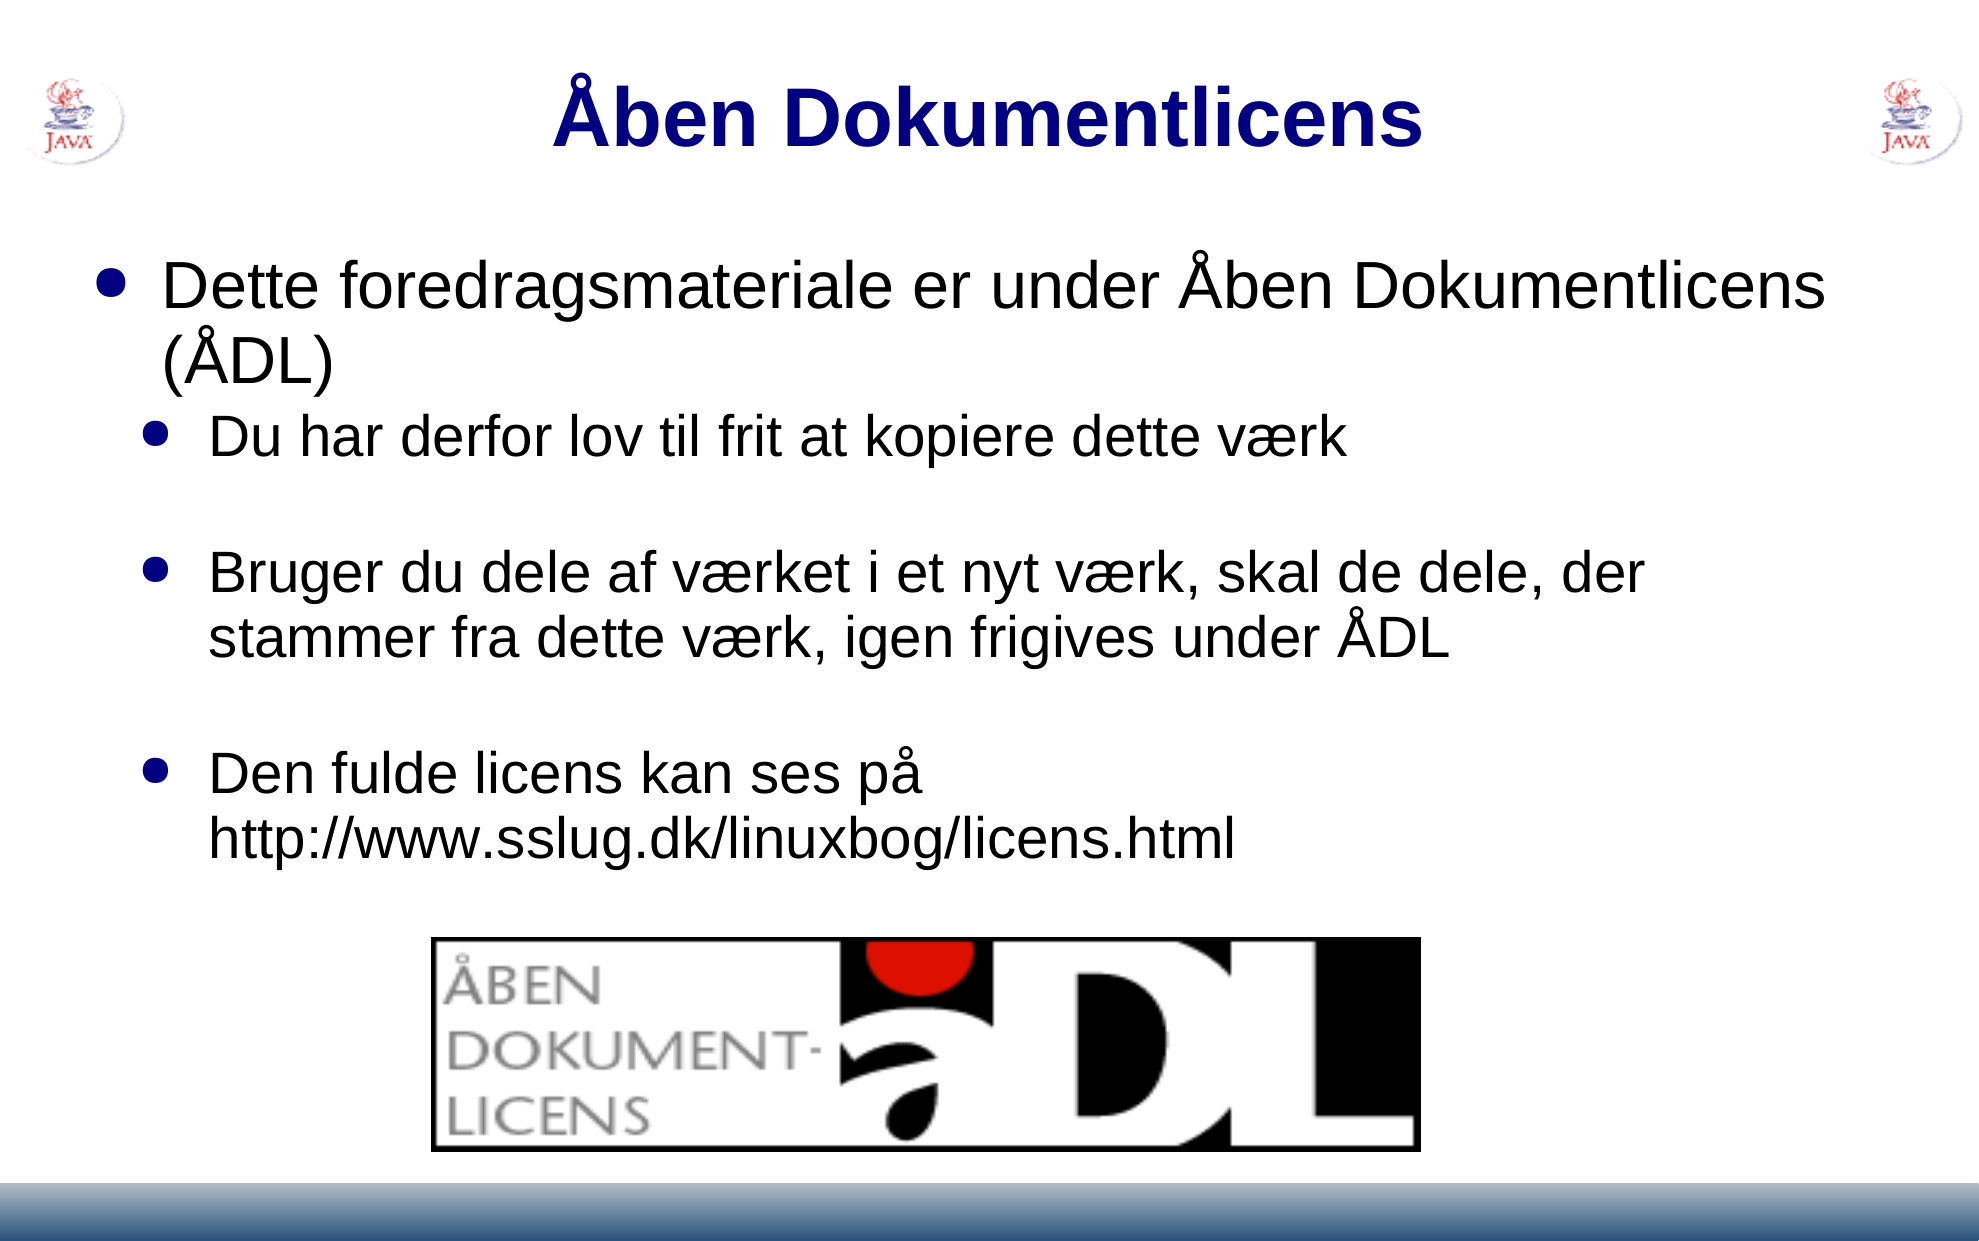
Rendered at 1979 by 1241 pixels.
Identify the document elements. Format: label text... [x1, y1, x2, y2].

picture [431, 937, 1421, 1152]
title Åben Dokumentlicens [142, 14, 1835, 222]
picture [12, 71, 130, 169]
picture [1849, 71, 1968, 169]
list Dette foredragsmateriale er under Åben Dokumentlicens (ÅDL) Du har derfor lov til frit at kopiere dette værk Bruger du dele af værket i et nyt værk, skal de dele, der stammer fra dette værk, igen frigives under ÅDL Den fulde licens kan ses på http://www.sslug.dk/linuxbog/licens.html [79, 248, 1833, 1148]
